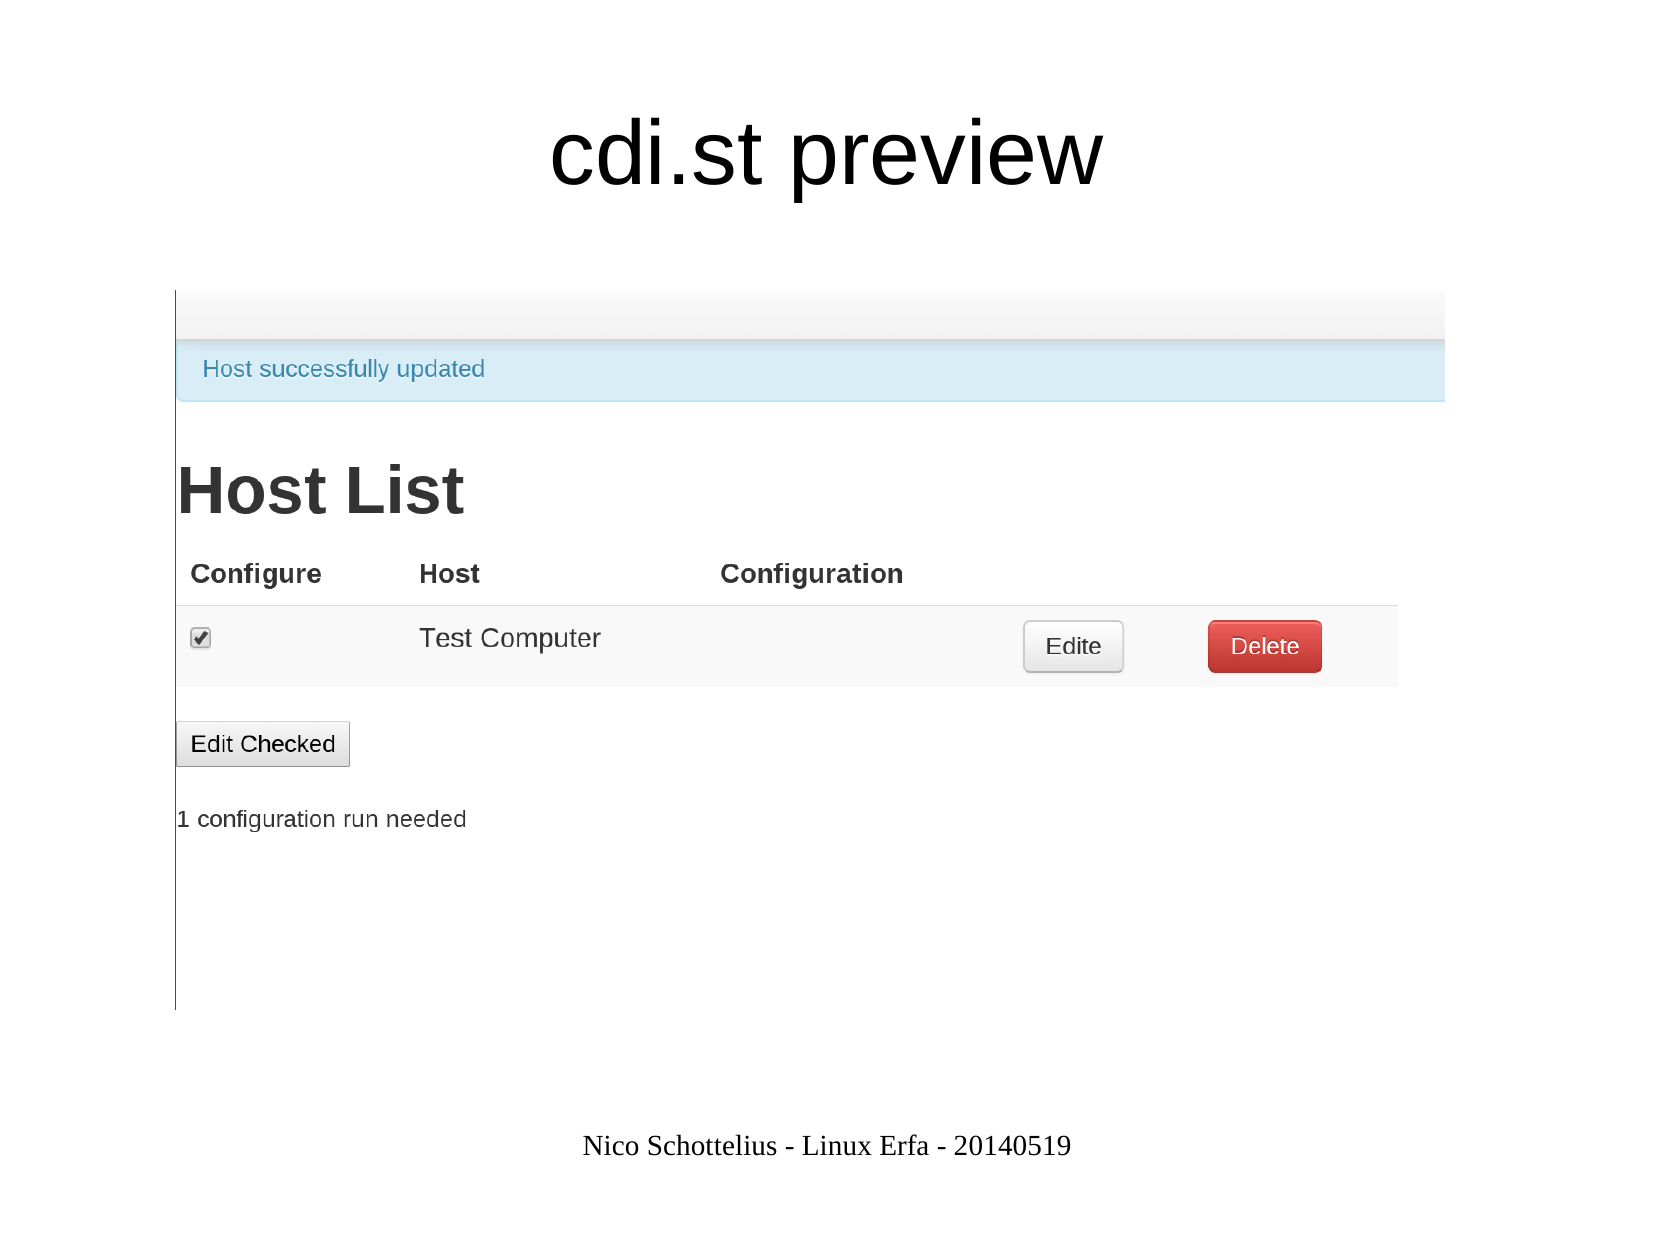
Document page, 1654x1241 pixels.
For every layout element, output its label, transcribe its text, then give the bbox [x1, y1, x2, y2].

picture [175, 290, 1445, 1010]
title cdi.st preview [82, 49, 1571, 257]
